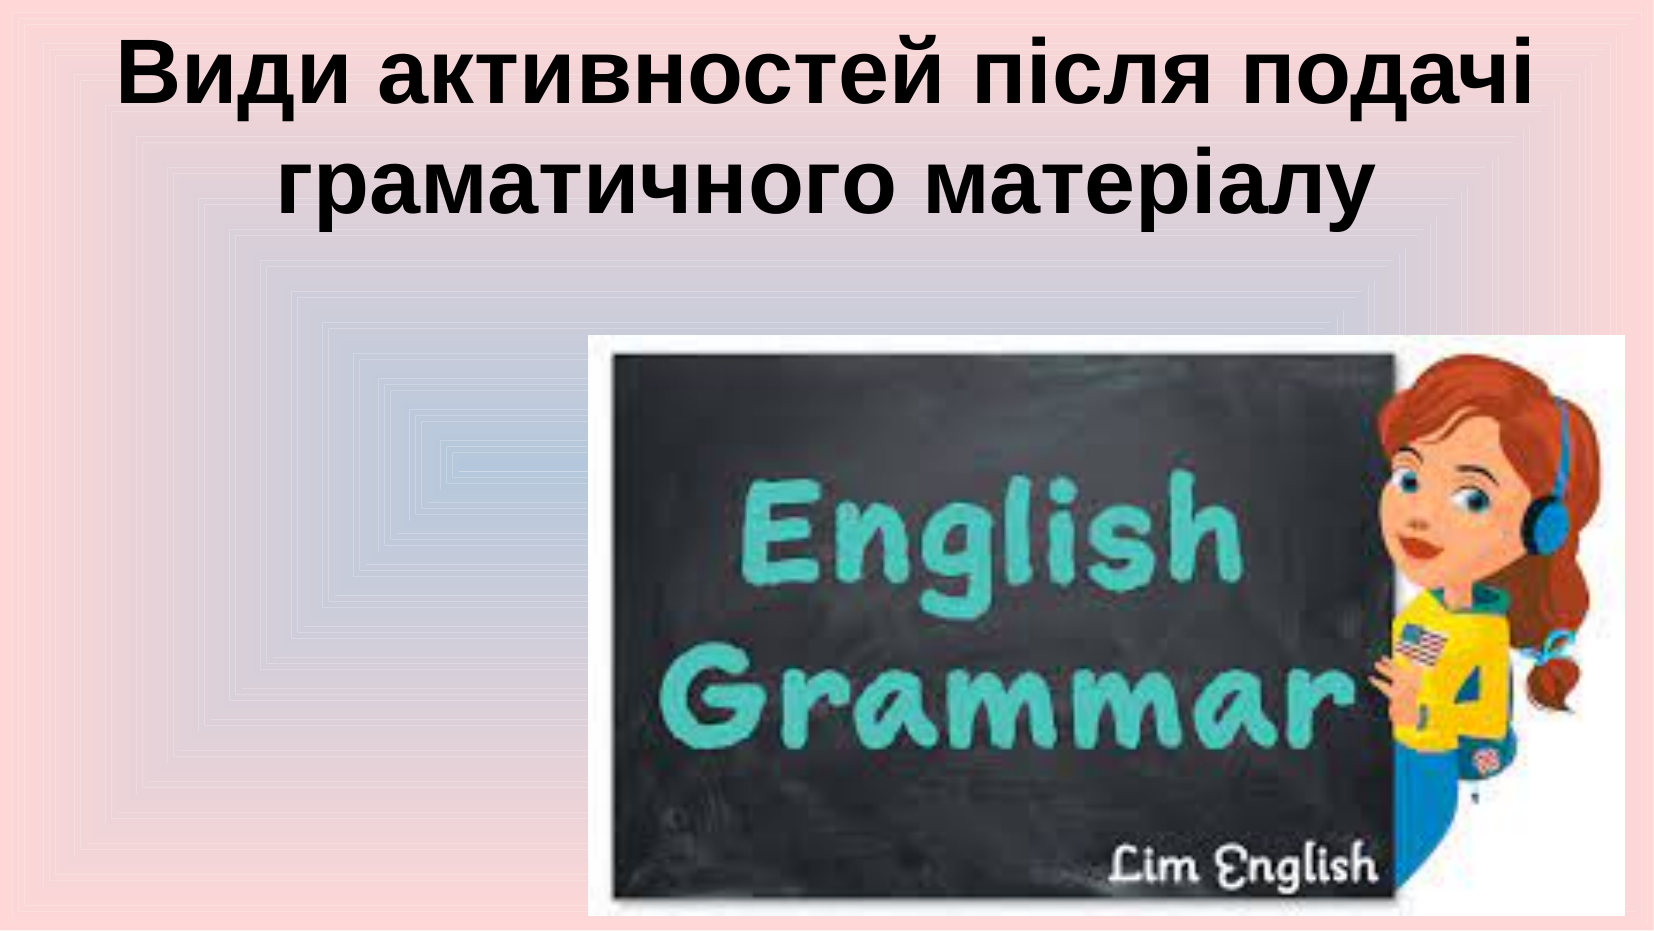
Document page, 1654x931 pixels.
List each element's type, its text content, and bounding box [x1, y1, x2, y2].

title Види активностей після подачі граматичного матеріалу [82, 12, 1571, 218]
picture [588, 335, 1625, 916]
